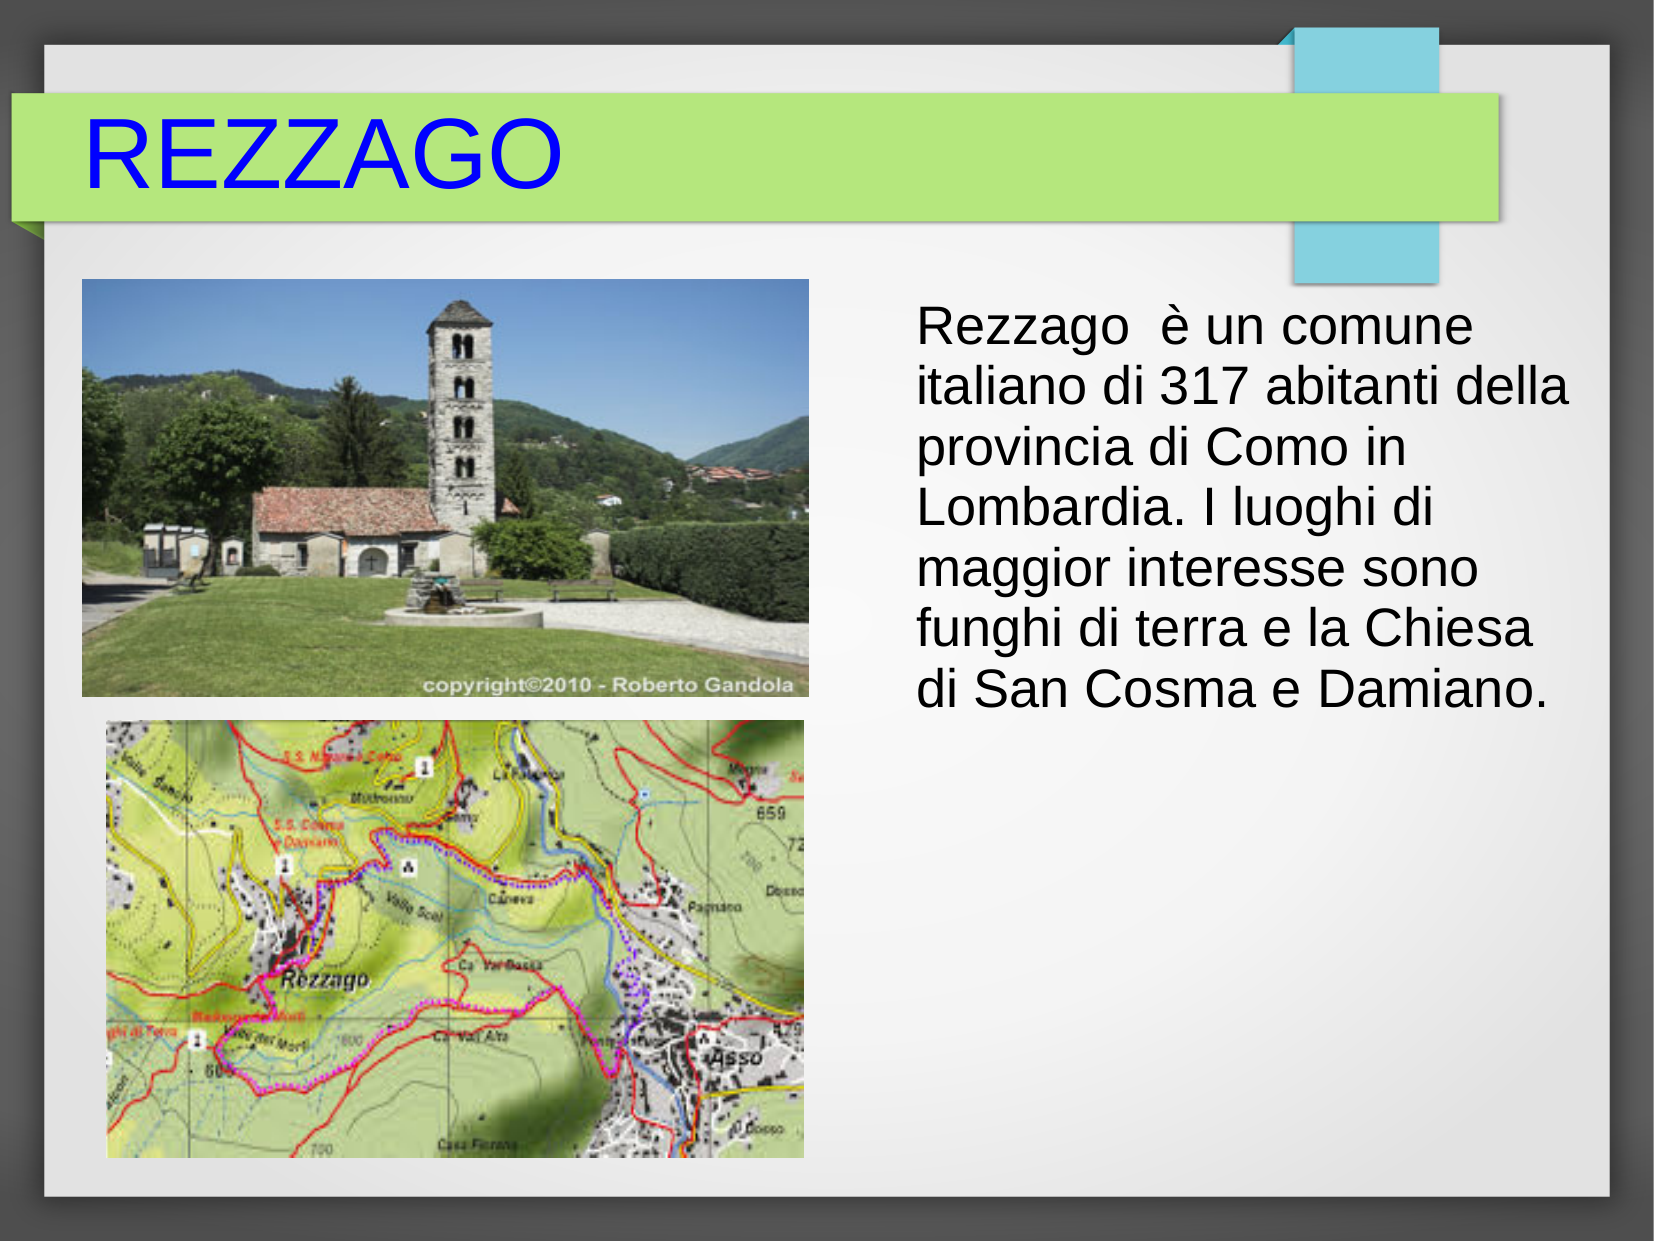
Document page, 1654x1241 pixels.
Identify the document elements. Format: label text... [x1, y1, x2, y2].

picture [0, 0, 1654, 1241]
title REZZAGO [82, 94, 1264, 213]
list Rezzago è un comune italiano di 317 abitanti della provincia di Como in Lombardia. I luoghi di maggior interesse sono funghi di terra e la Chiesa di San Cosma e Damiano. [845, 295, 1572, 1015]
